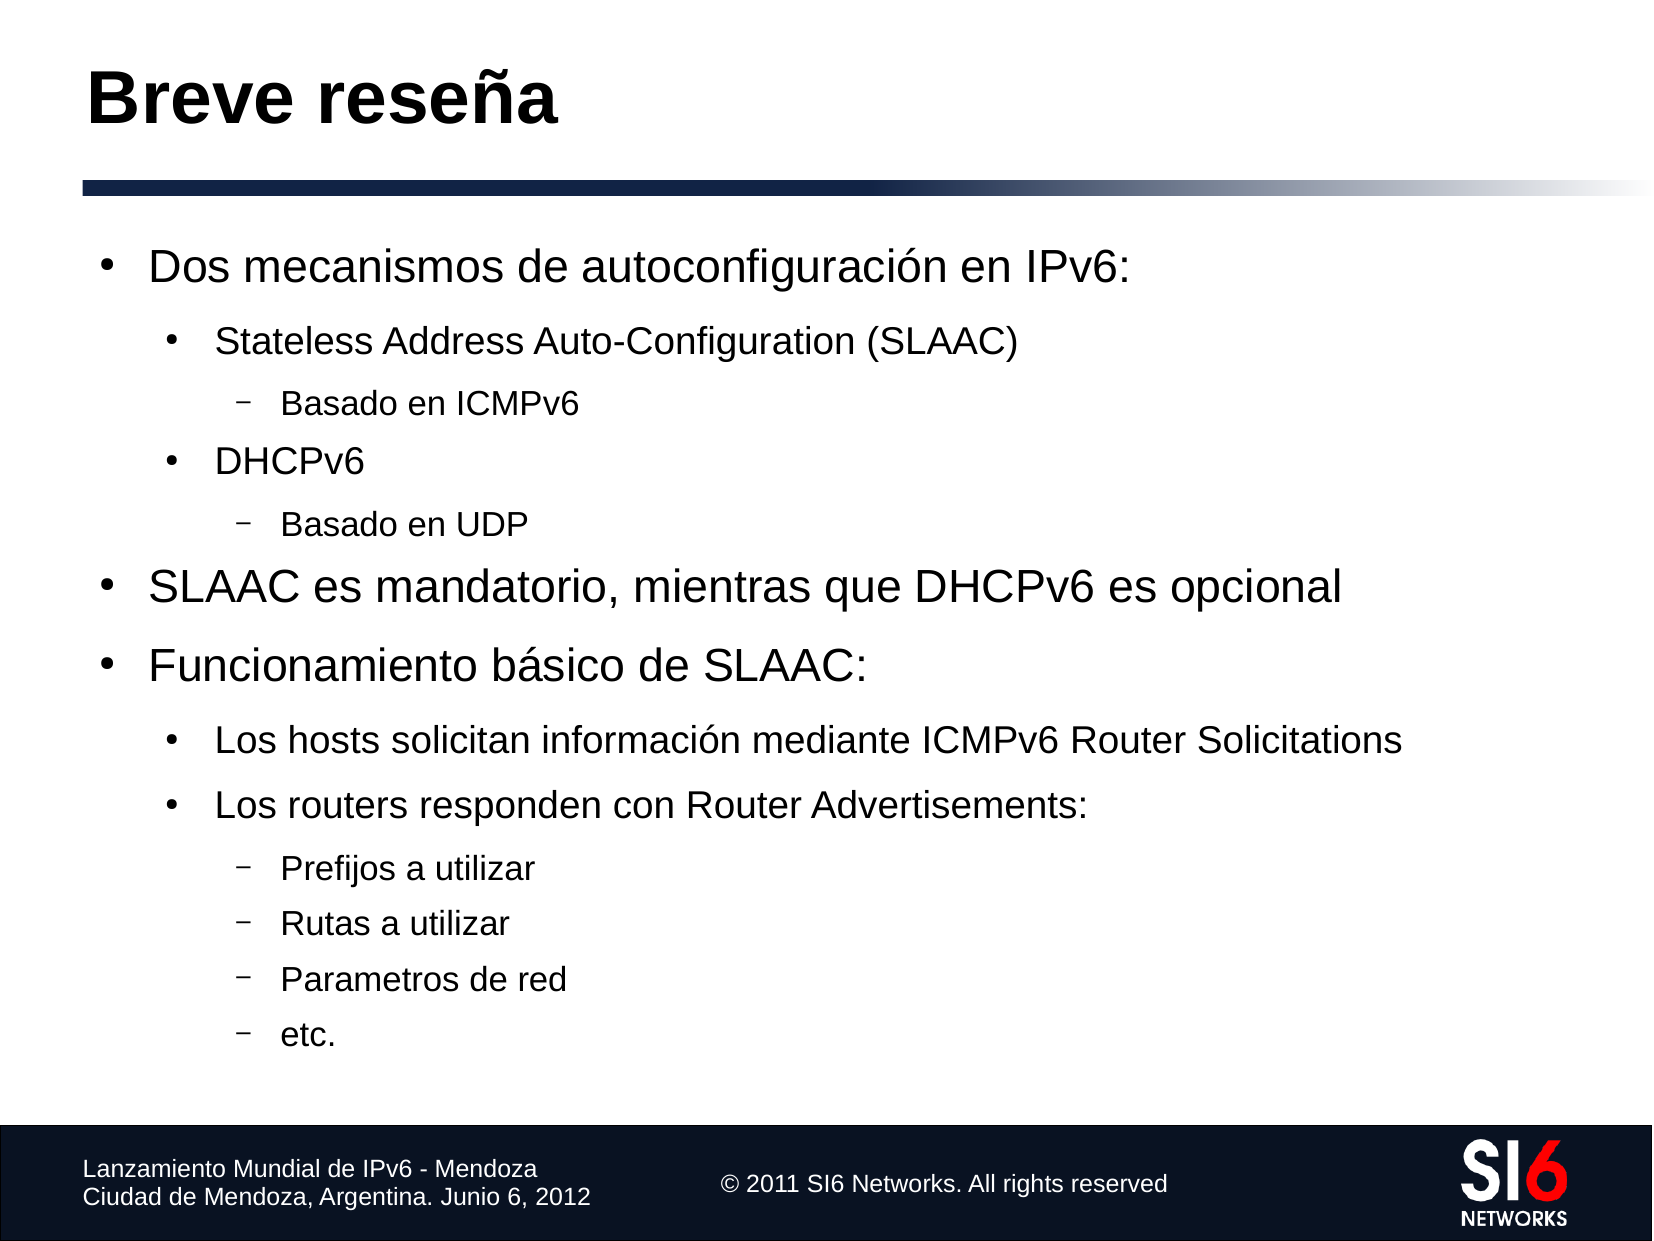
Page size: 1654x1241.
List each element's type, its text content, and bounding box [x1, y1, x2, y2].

list Dos mecanismos de autoconfiguración en IPv6: Stateless Address Auto-Configuration (SLAAC) Basado en ICMPv6 DHCPv6 Basado en UDP SLAAC es mandatorio, mientras que DHCPv6 es opcional Funcionamiento básico de SLAAC: Los hosts solicitan información mediante ICMPv6 Router Solicitations Los routers responden con Router Advertisements: Prefijos a utilizar Rutas a utilizar Parametros de red etc. [82, 240, 1571, 1109]
title Breve reseña [86, 30, 1576, 166]
picture [1461, 1139, 1567, 1226]
